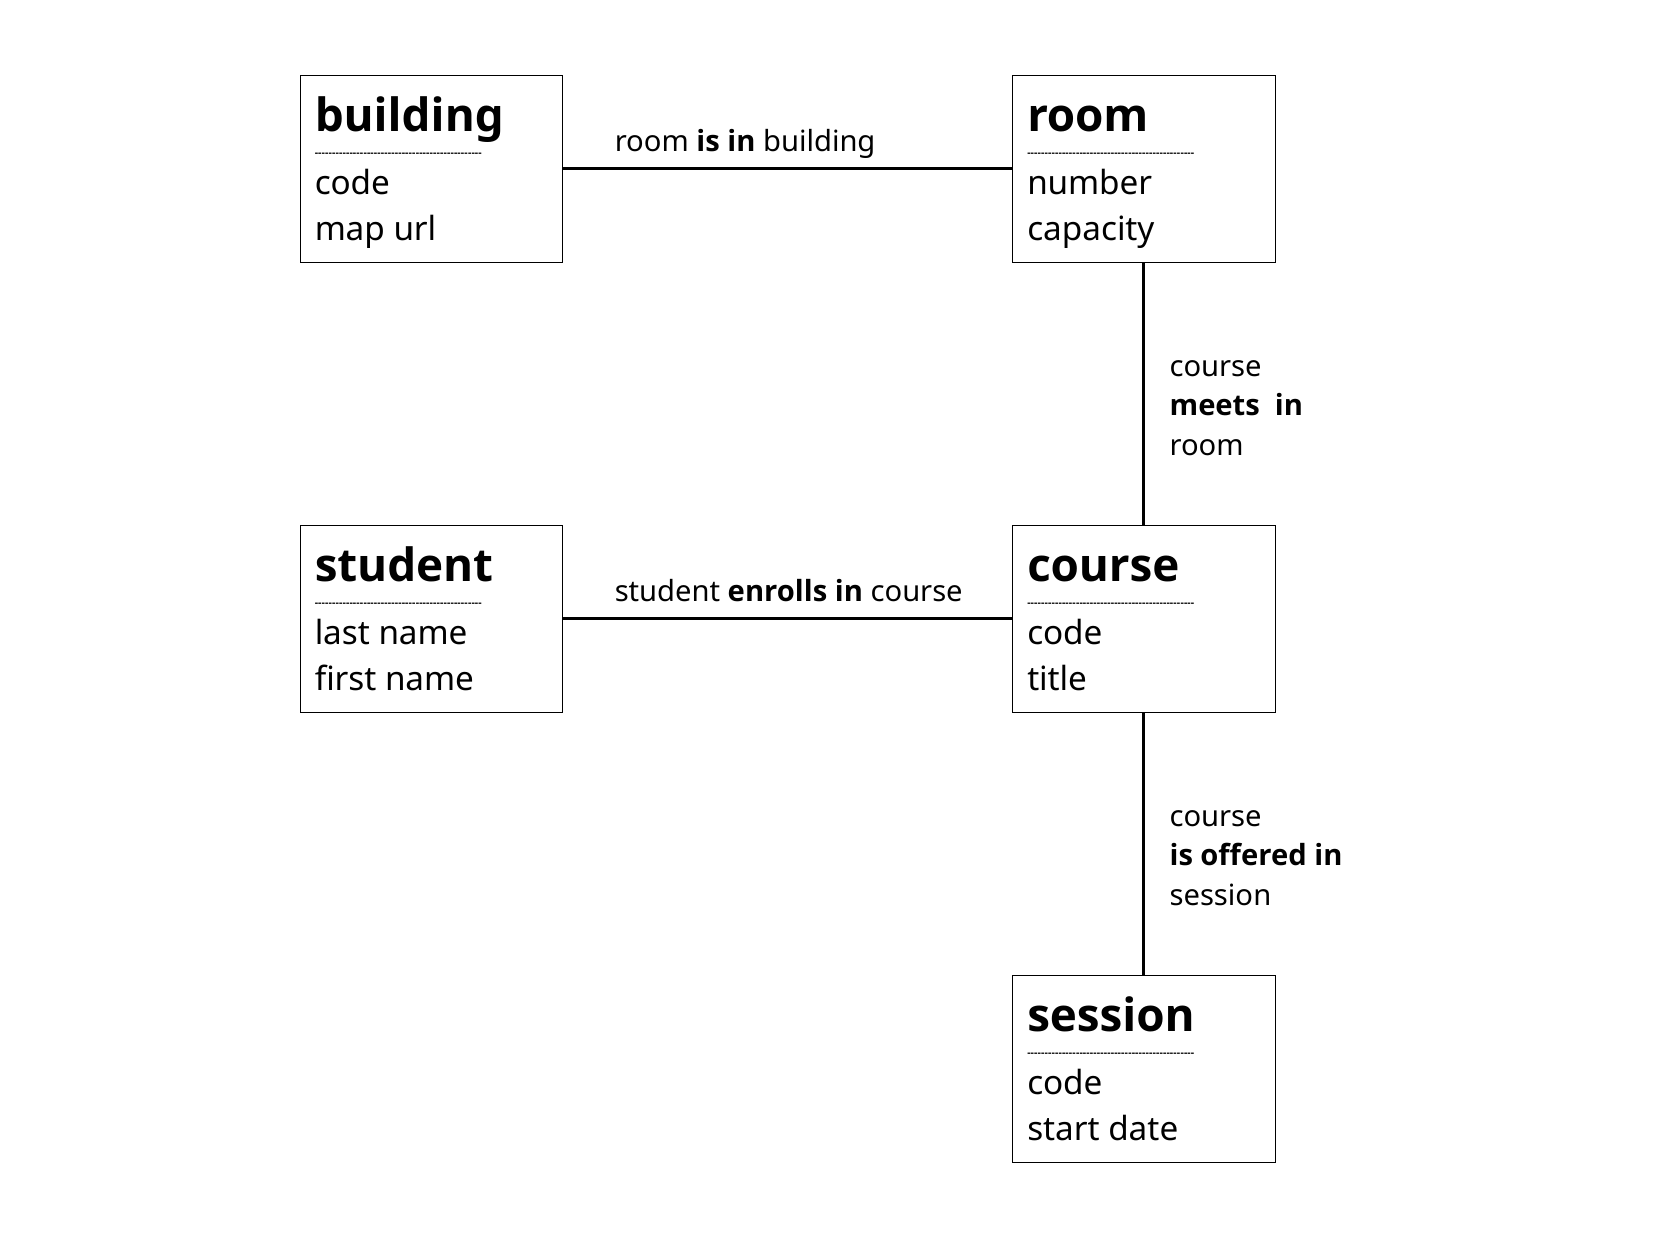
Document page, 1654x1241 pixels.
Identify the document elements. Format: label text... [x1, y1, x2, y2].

text_box student enrolls in course [600, 562, 1013, 614]
text_box session ------------------------------------------------ code start date [1012, 975, 1276, 1163]
text_box course ------------------------------------------------ code title [1012, 525, 1276, 713]
text_box course meets in room [1154, 337, 1613, 460]
text_box student ------------------------------------------------ last name first name [300, 525, 563, 713]
text_box building ------------------------------------------------ code map url [300, 75, 563, 263]
text_box course is offered in session [1154, 787, 1613, 910]
text_box room ------------------------------------------------ number capacity [1012, 75, 1276, 263]
text_box room is in building [600, 112, 1013, 164]
